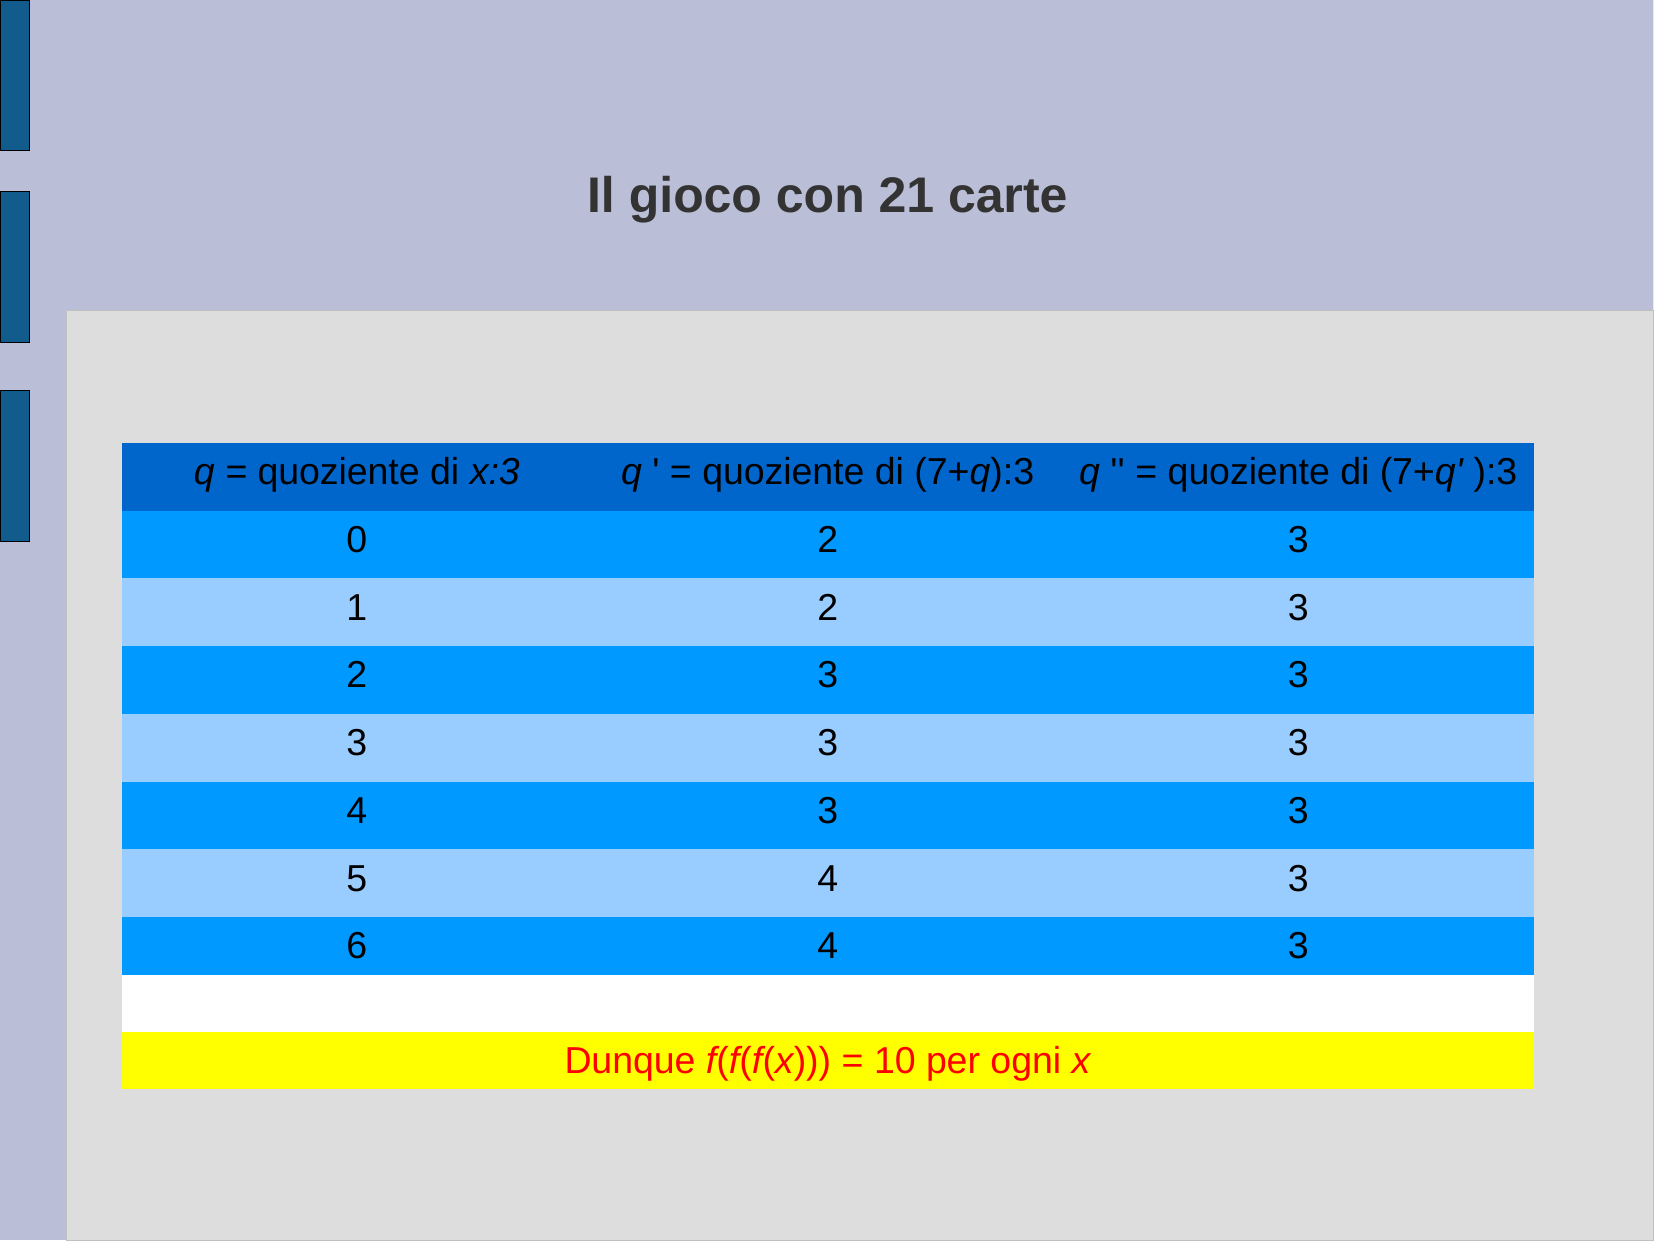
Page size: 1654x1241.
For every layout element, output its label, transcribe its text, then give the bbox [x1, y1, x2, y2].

table_cell 4 [592, 849, 1063, 917]
table_cell 3 [1063, 646, 1534, 714]
table_header q = quoziente di x:3 [122, 443, 592, 511]
table_cell 4 [592, 917, 1063, 975]
table_cell 4 [122, 782, 592, 849]
table_cell 3 [1063, 578, 1534, 646]
table_cell 3 [122, 714, 592, 782]
table_cell 3 [1063, 714, 1534, 782]
table_cell 3 [592, 782, 1063, 849]
table_cell 3 [1063, 917, 1534, 975]
table_cell 3 [1063, 511, 1534, 578]
table_cell 5 [122, 849, 592, 917]
table_cell 2 [592, 511, 1063, 578]
table_cell Dunque f(f(f(x))) = 10 per ogni x [122, 1032, 1534, 1089]
table_header q '' = quoziente di (7+q' ):3 [1063, 443, 1534, 511]
table_cell 6 [122, 917, 592, 975]
table_header q ' = quoziente di (7+q):3 [592, 443, 1063, 511]
table_cell 2 [122, 646, 592, 714]
table_cell 3 [592, 646, 1063, 714]
table_cell 3 [592, 714, 1063, 782]
title Il gioco con 21 carte [121, 91, 1534, 299]
table_cell [122, 975, 1534, 1032]
table_cell 0 [122, 511, 592, 578]
table_cell 3 [1063, 782, 1534, 849]
table_cell 1 [122, 578, 592, 646]
table_cell 3 [1063, 849, 1534, 917]
table_cell 2 [592, 578, 1063, 646]
